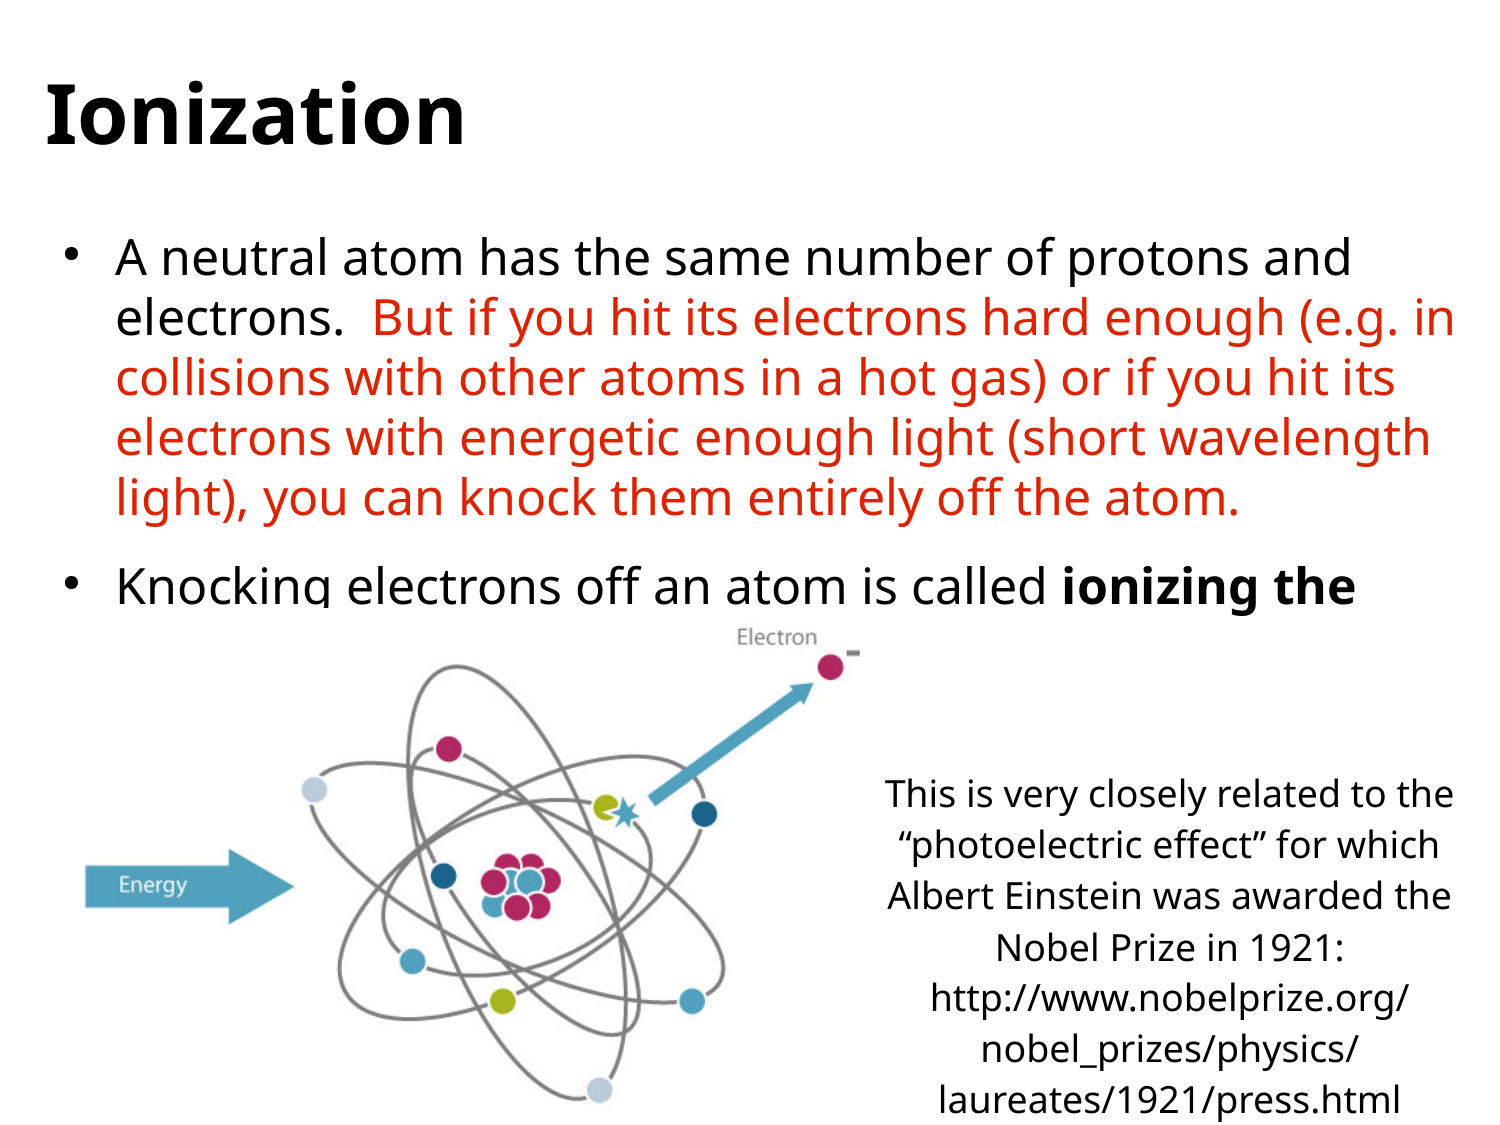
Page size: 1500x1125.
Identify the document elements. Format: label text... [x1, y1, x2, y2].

text_box This is very closely related to the “photoelectric effect” for which Albert Einstein was awarded the Nobel Prize in 1921: http://www.nobelprize.org/nobel_prizes/physics/laureates/1921/press.html [870, 760, 1471, 1081]
list A neutral atom has the same number of protons and electrons. But if you hit its electrons hard enough (e.g. in collisions with other atoms in a hot gas) or if you hit its electrons with energetic enough light (short wavelength light), you can knock them entirely off the atom. Knocking electrons off an atom is called ionizing the atom [45, 224, 1471, 961]
picture [64, 608, 894, 1125]
title Ionization [45, 29, 1471, 196]
